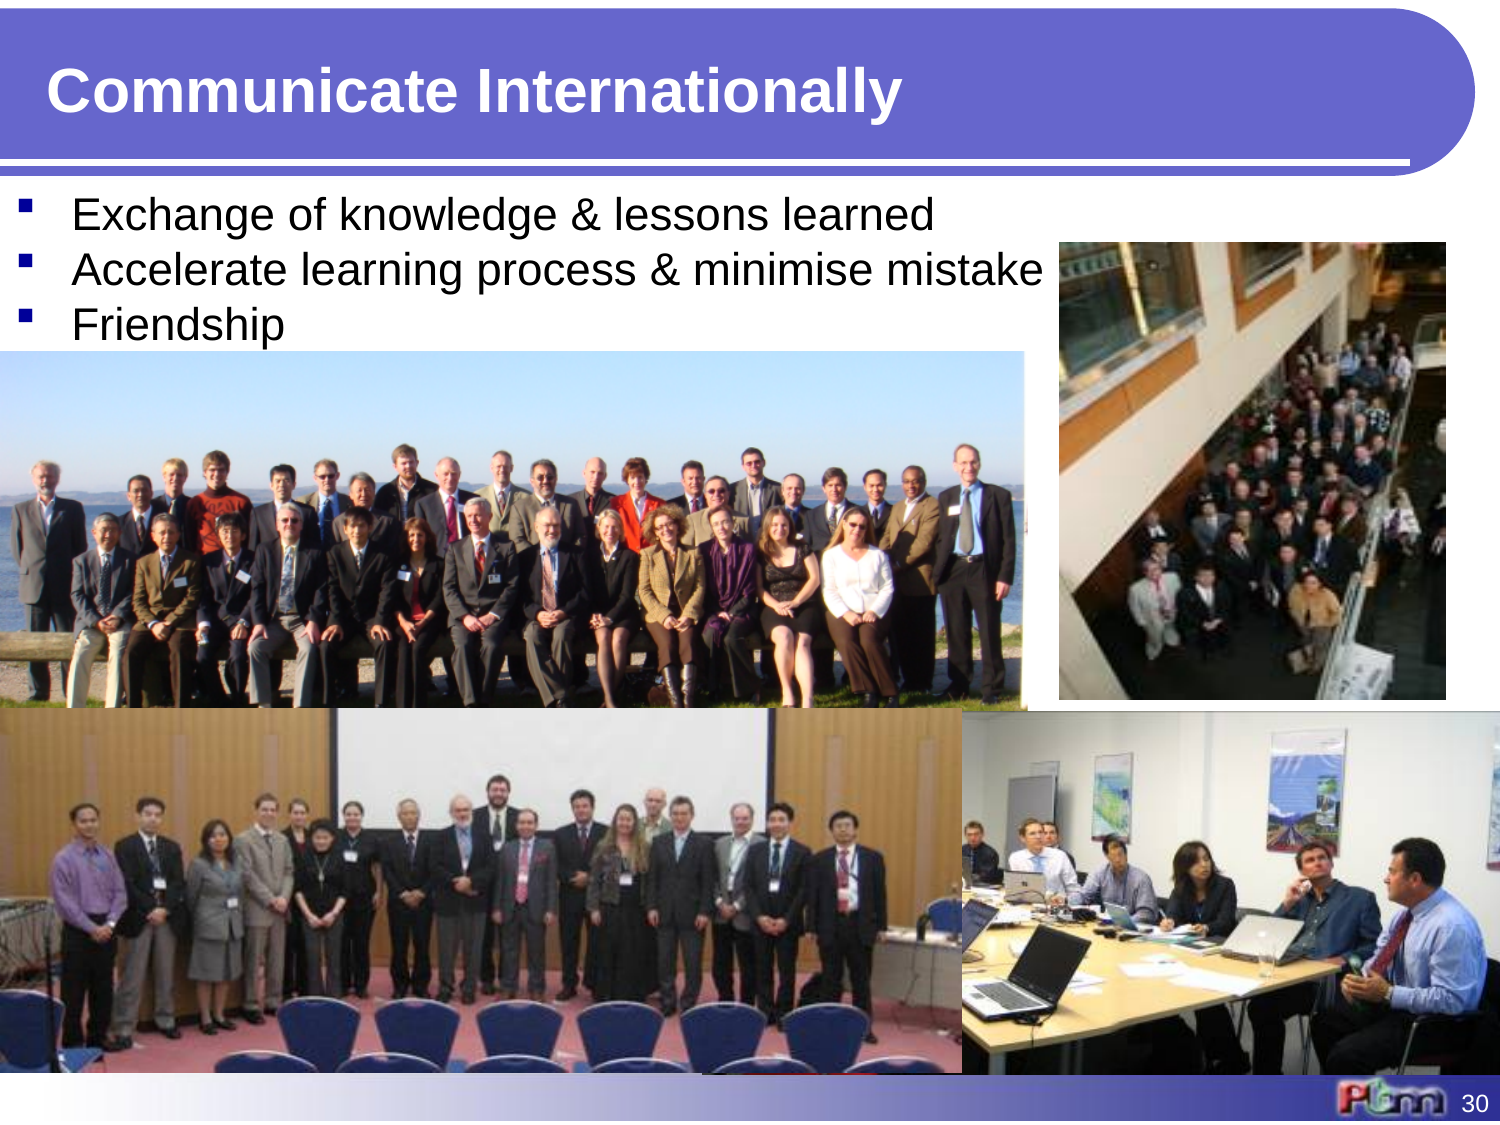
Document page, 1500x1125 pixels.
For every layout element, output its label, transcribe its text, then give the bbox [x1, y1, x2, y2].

title Communicate Internationally [31, 12, 1417, 163]
list Exchange of knowledge & lessons learned Accelerate learning process & minimise mistake Friendship [0, 177, 1475, 446]
text_box <編號> [1154, 1075, 1500, 1125]
picture [0, 446, 1500, 1121]
picture [1059, 242, 1446, 700]
